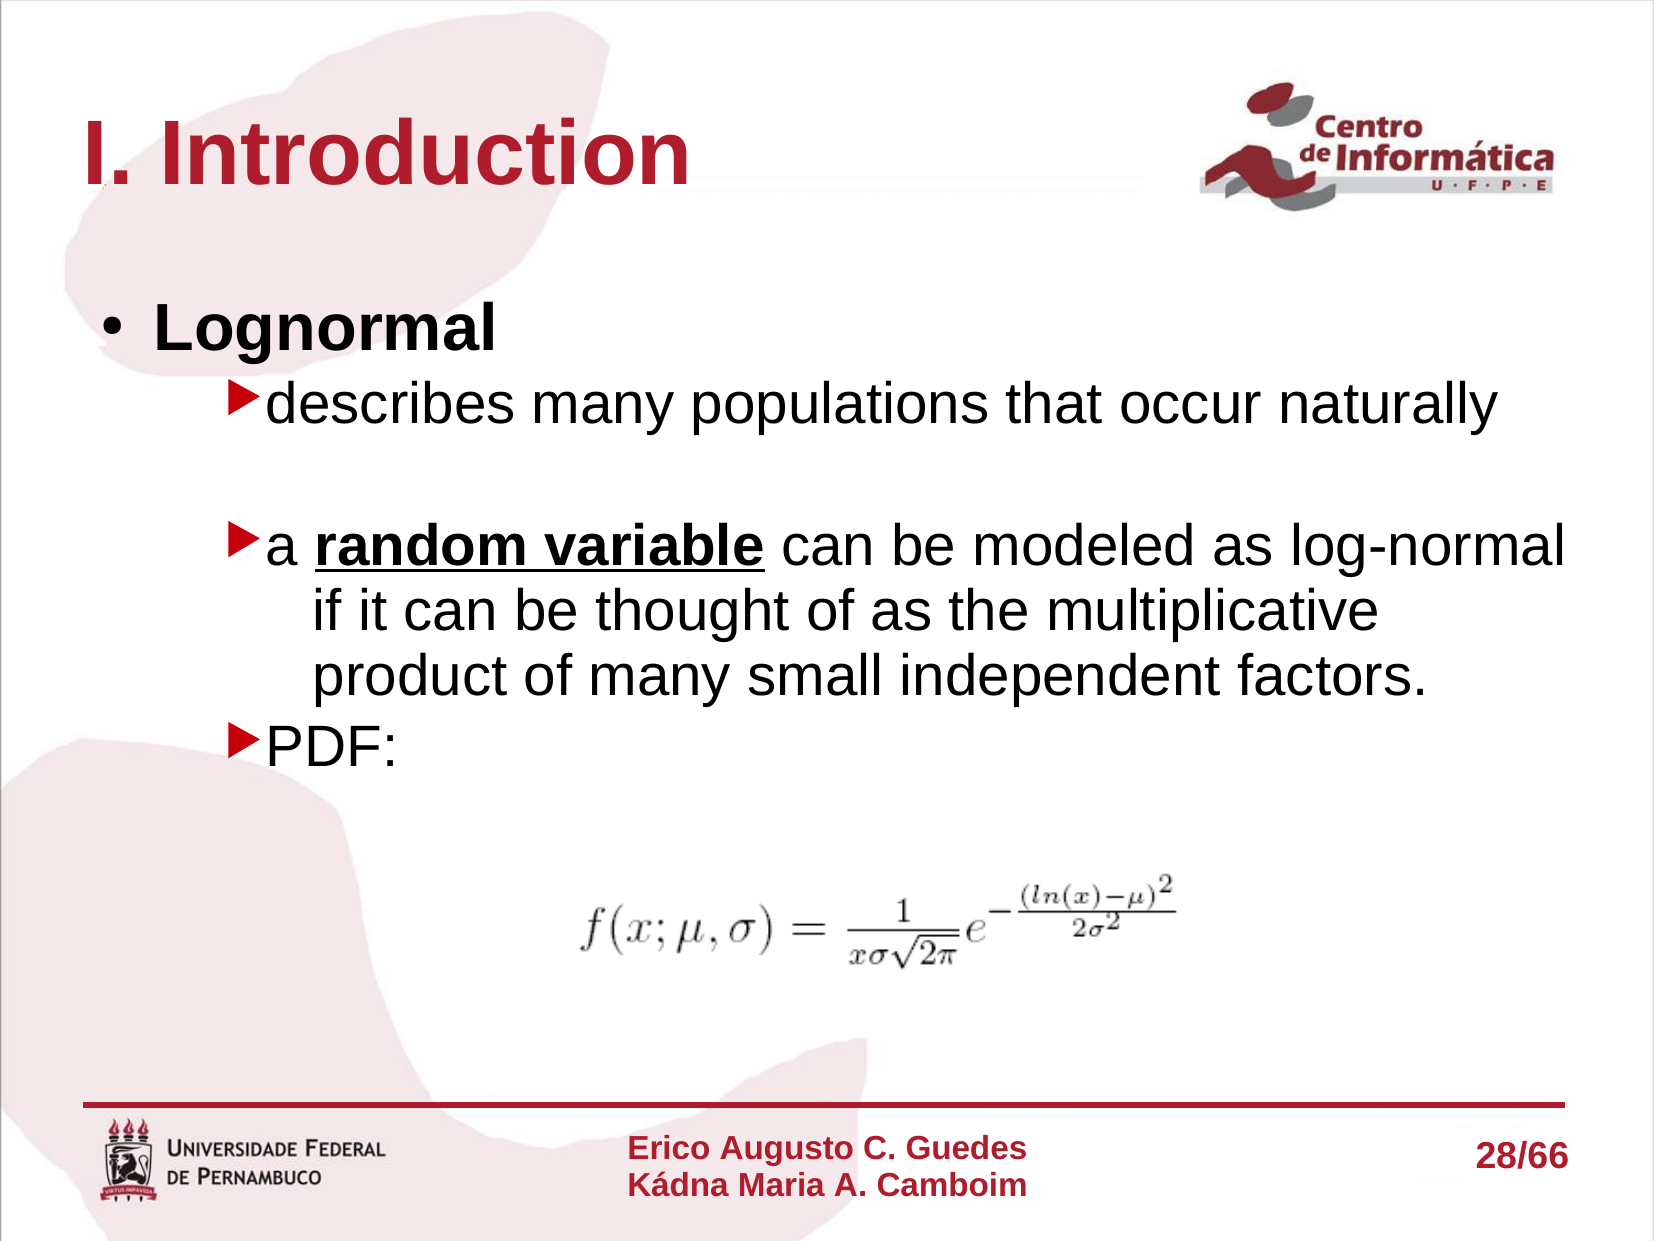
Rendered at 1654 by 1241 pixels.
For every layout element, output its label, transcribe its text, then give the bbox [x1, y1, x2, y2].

list Lognormal describes many populations that occur naturally a random variable can be modeled as log-normal if it can be thought of as the multiplicative product of many small independent factors. PDF: [82, 290, 1571, 1094]
title I. Introduction [82, 56, 1571, 250]
picture [0, 0, 1654, 1241]
